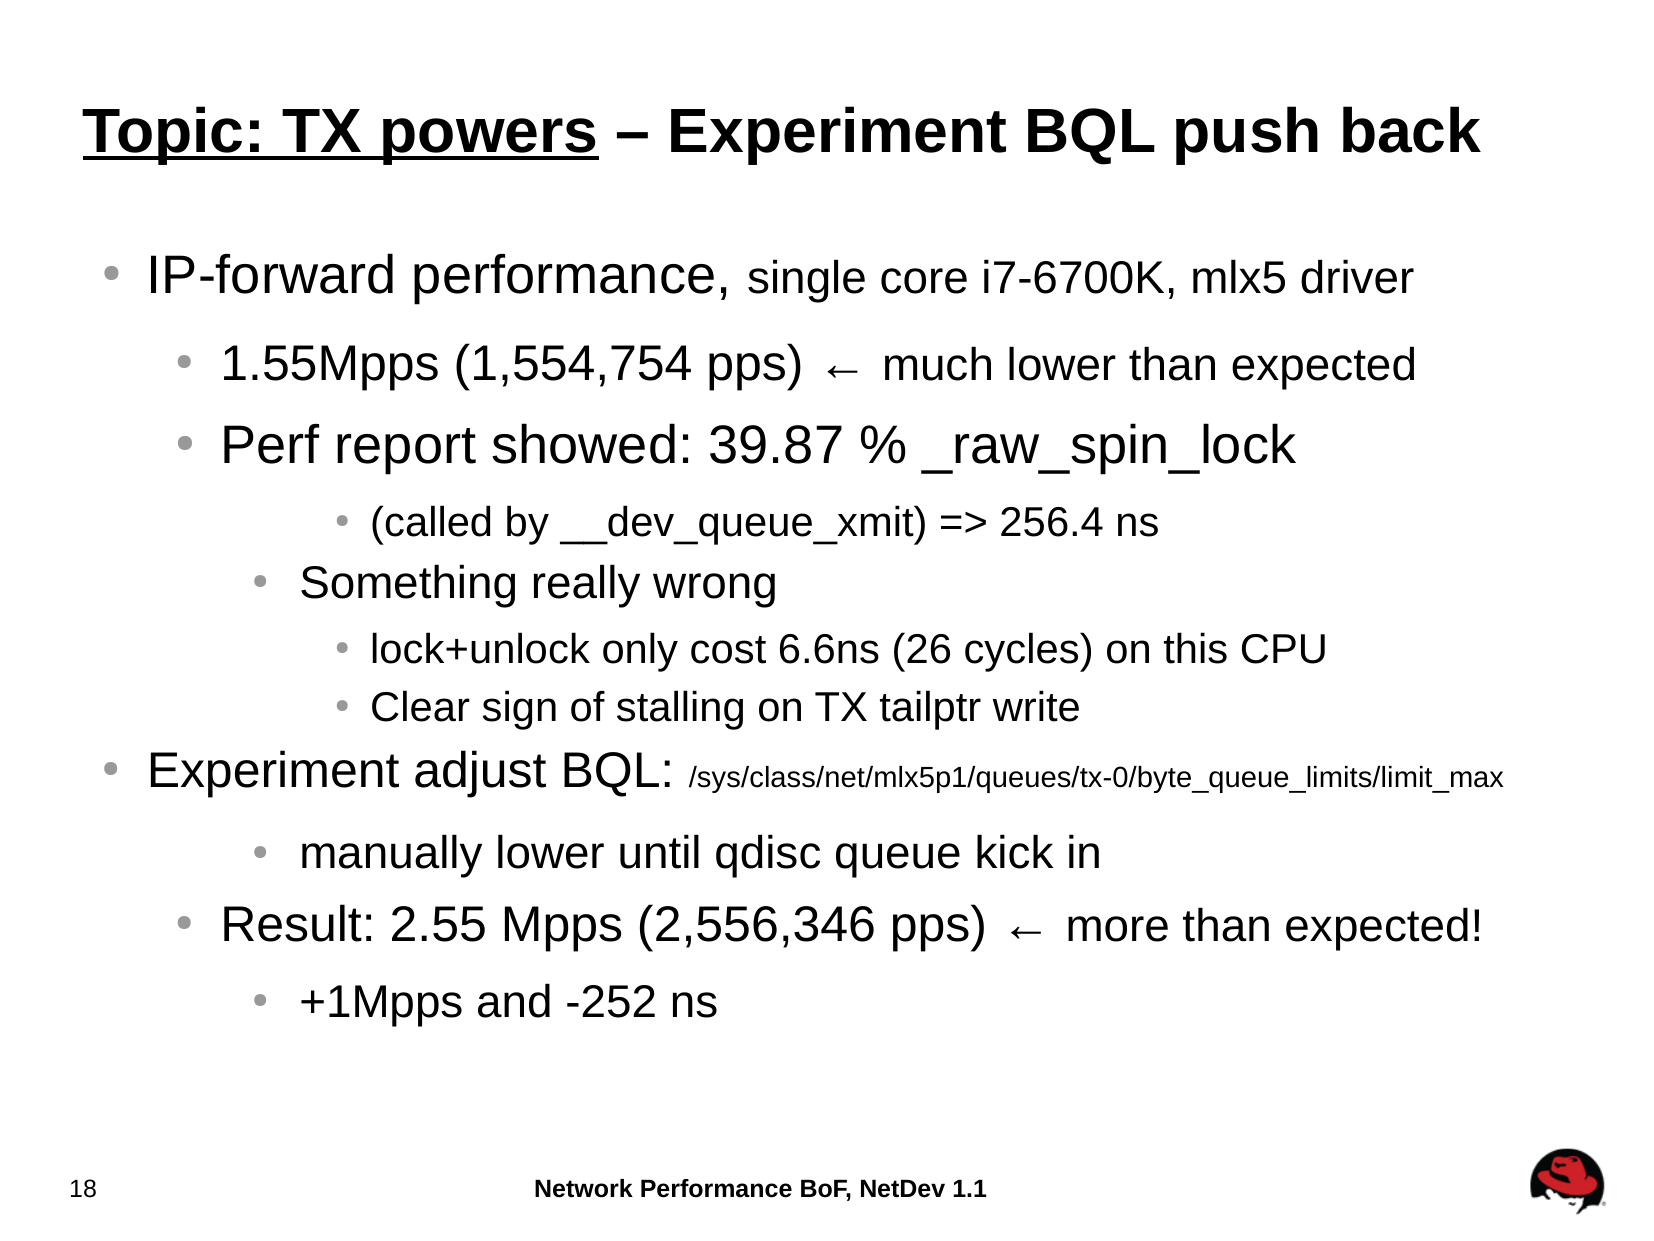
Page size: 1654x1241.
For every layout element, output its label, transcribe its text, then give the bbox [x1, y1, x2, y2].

title Topic: TX powers – Experiment BQL push back [82, 37, 1571, 226]
picture [1529, 1146, 1612, 1224]
list IP-forward performance, single core i7-6700K, mlx5 driver 1.55Mpps (1,554,754 pps) ← much lower than expected Perf report showed: 39.87 % _raw_spin_lock (called by __dev_queue_xmit) => 256.4 ns Something really wrong lock+unlock only cost 6.6ns (26 cycles) on this CPU Clear sign of stalling on TX tailptr write Experiment adjust BQL: /sys/class/net/mlx5p1/queues/tx-0/byte_queue_limits/limit_max manually lower until qdisc queue kick in Result: 2.55 Mpps (2,556,346 pps) ← more than expected! +1Mpps and -252 ns [86, 244, 1575, 1039]
